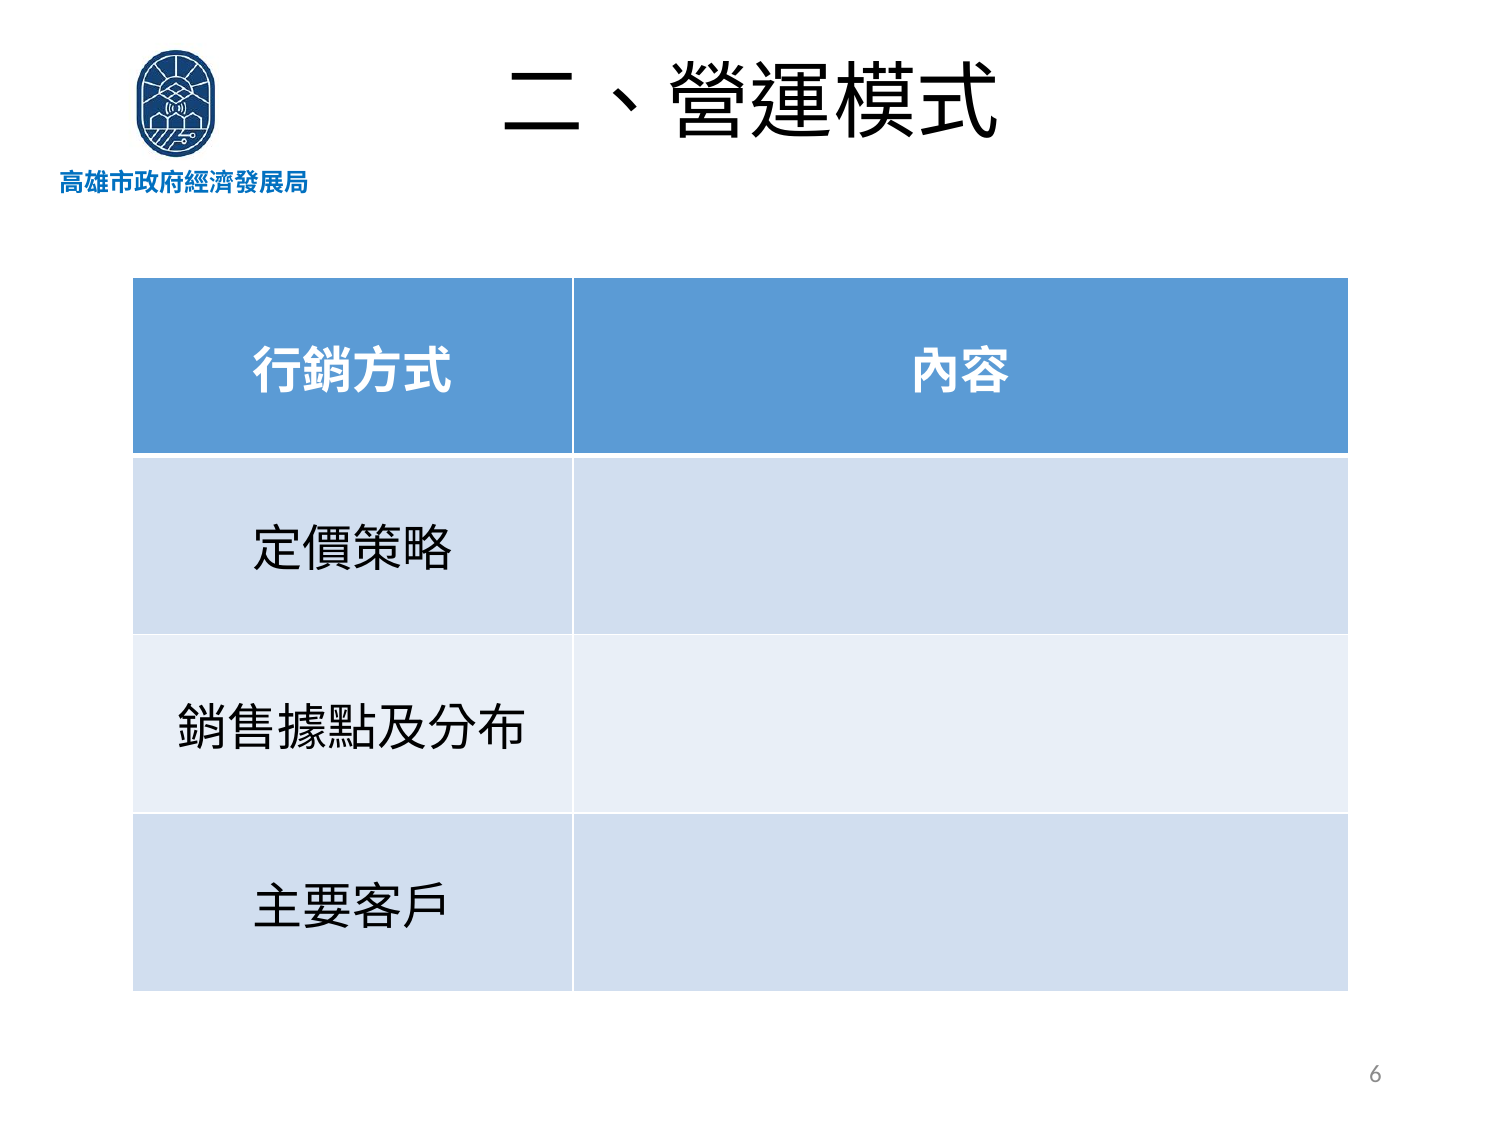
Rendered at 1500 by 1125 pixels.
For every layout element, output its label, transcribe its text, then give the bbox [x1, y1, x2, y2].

slide_number <編號> [1059, 1042, 1397, 1103]
table_cell [574, 635, 1348, 812]
picture [207, 171, 223, 176]
picture [225, 171, 238, 176]
table_cell 主要客戶 [133, 814, 572, 991]
table_header 內容 [574, 278, 1348, 453]
text_box 二、營運模式 [74, 19, 1425, 171]
table_cell [574, 458, 1348, 634]
table_header 行銷方式 [133, 278, 572, 453]
table_cell 銷售據點及分布 [133, 635, 572, 812]
picture [151, 171, 171, 176]
table_cell [574, 814, 1348, 991]
picture [123, 171, 140, 176]
picture [170, 171, 188, 176]
table_cell 定價策略 [133, 458, 572, 634]
picture [105, 171, 120, 176]
